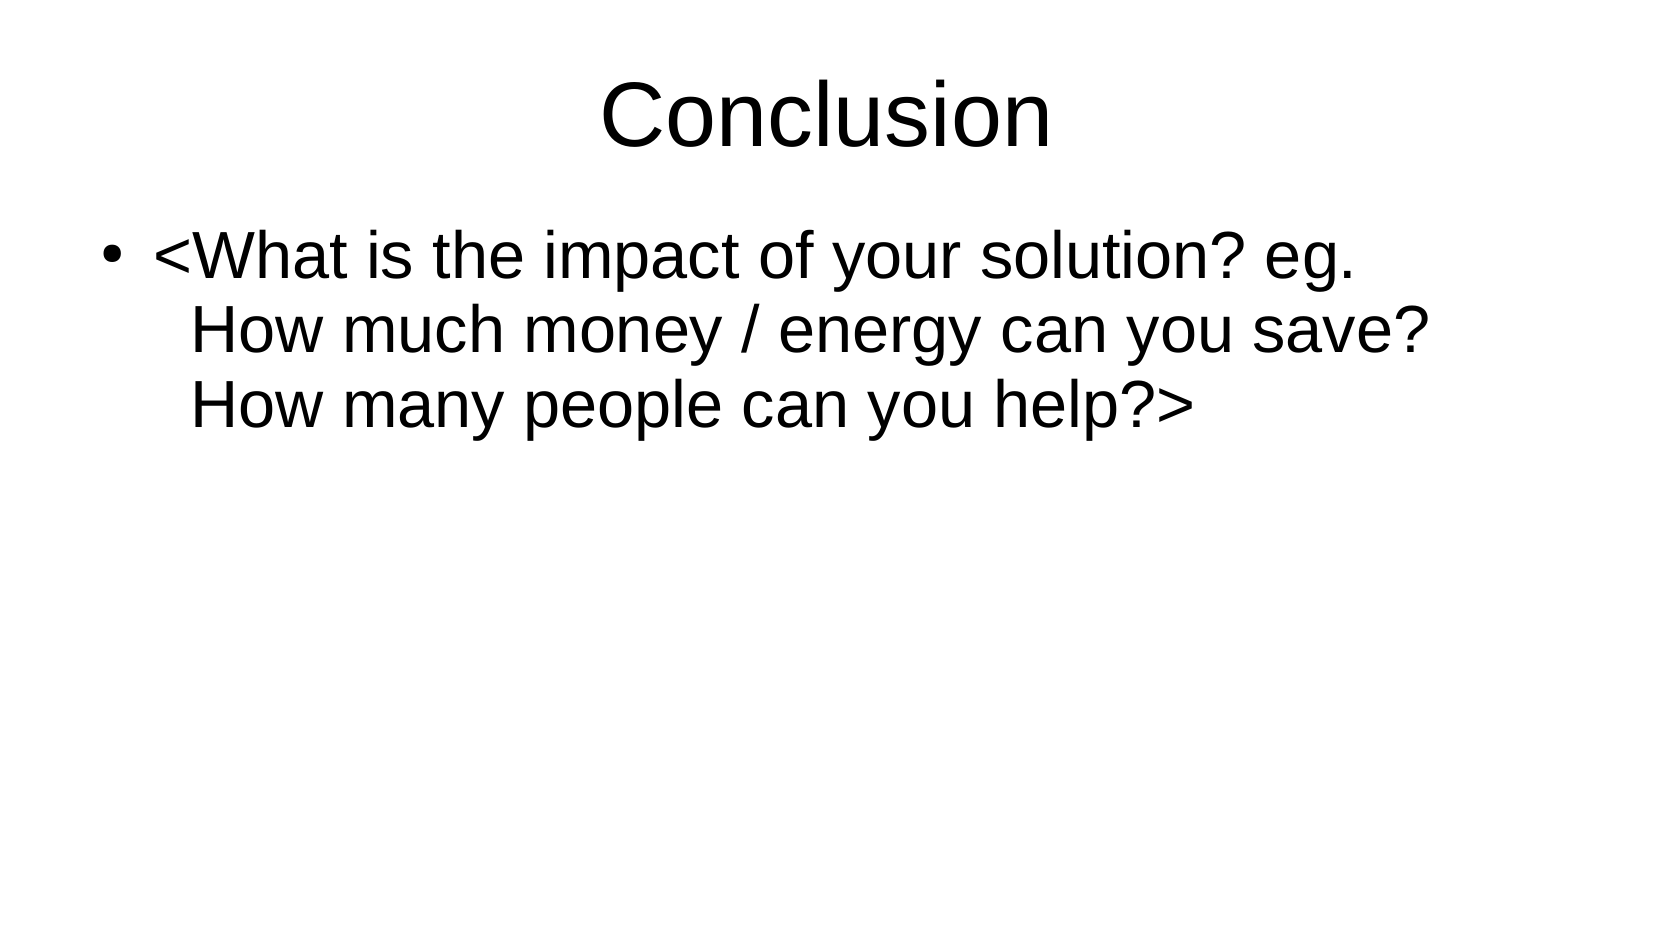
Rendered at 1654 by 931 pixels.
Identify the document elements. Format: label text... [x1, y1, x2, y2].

title Conclusion [82, 37, 1571, 193]
list <What is the impact of your solution? eg. How much money / energy can you save? How many people can you help?> [82, 217, 1571, 758]
